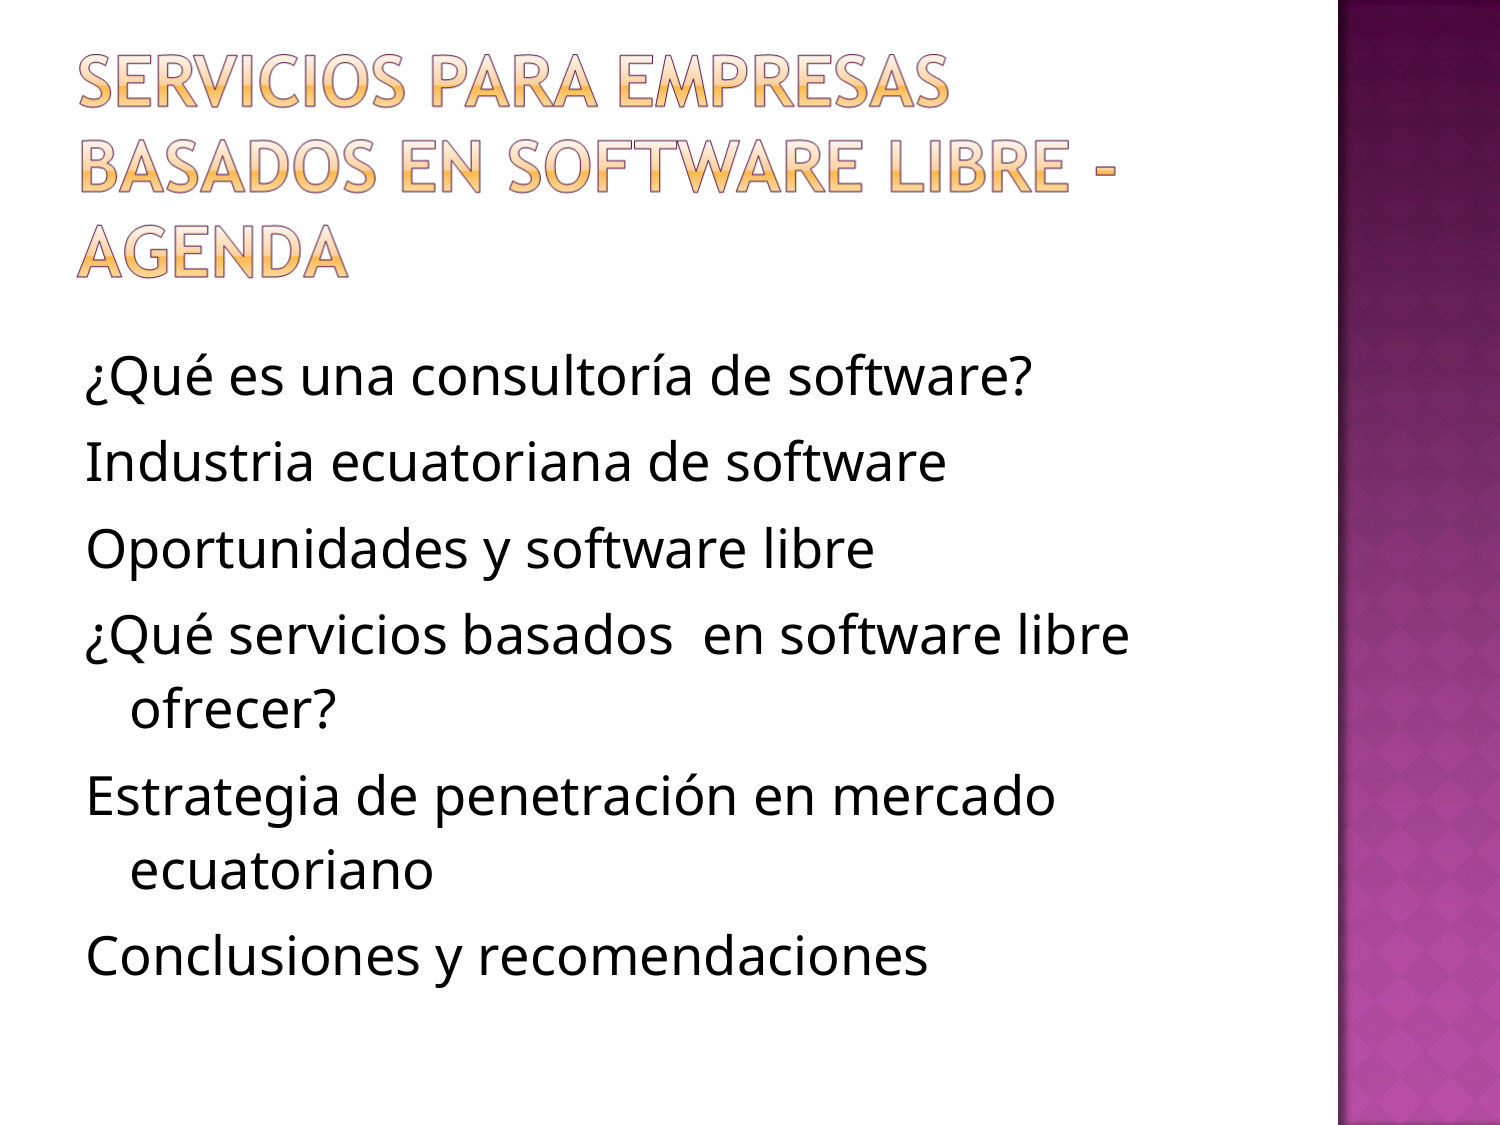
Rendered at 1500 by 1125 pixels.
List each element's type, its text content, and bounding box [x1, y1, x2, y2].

text_box [34, 15, 1260, 295]
picture [1337, 0, 1500, 1125]
list ¿Qué es una consultoría de software? Industria ecuatoriana de software Oportunidades y software libre ¿Qué servicios basados en software libre ofrecer? Estrategia de penetración en mercado ecuatoriano Conclusiones y recomendaciones [70, 329, 1258, 1125]
